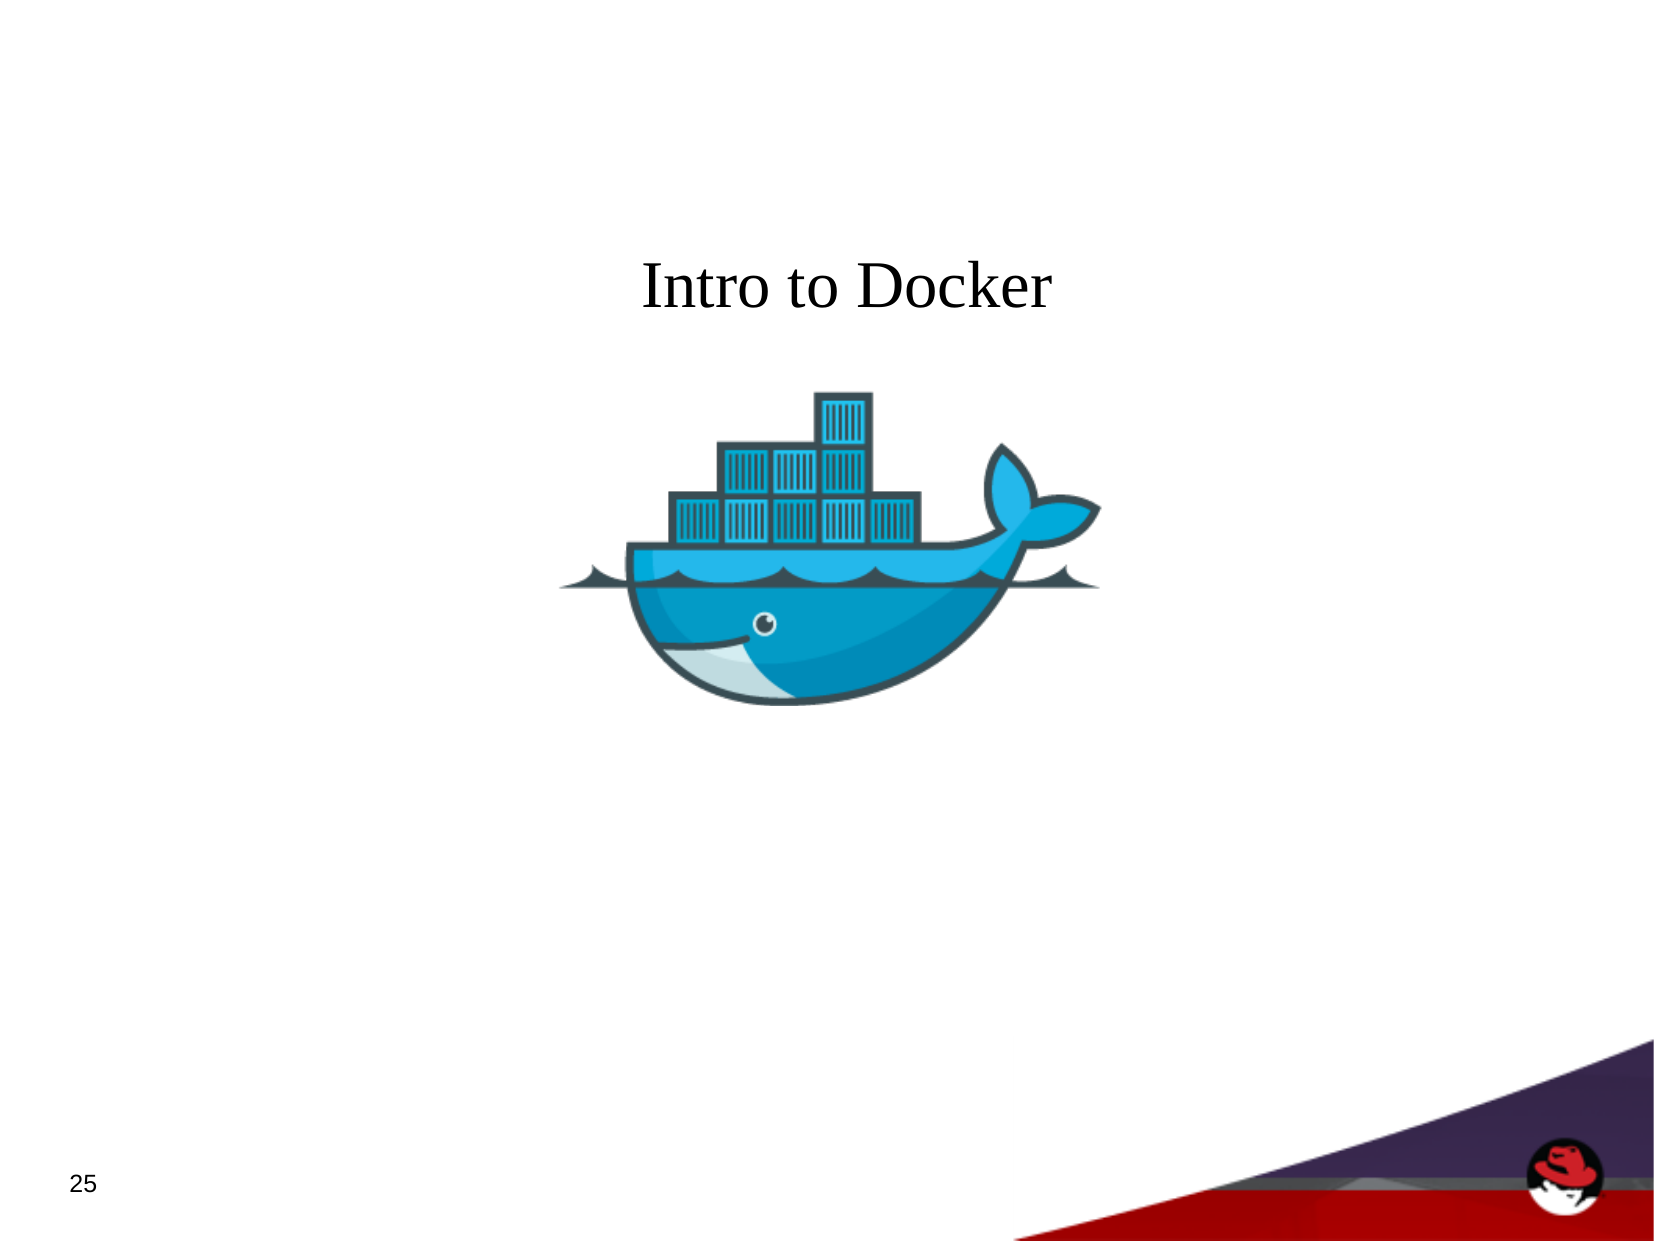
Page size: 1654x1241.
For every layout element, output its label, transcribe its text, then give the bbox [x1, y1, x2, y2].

text_box Intro to Docker [150, 240, 1546, 857]
picture [1012, 1036, 1654, 1241]
